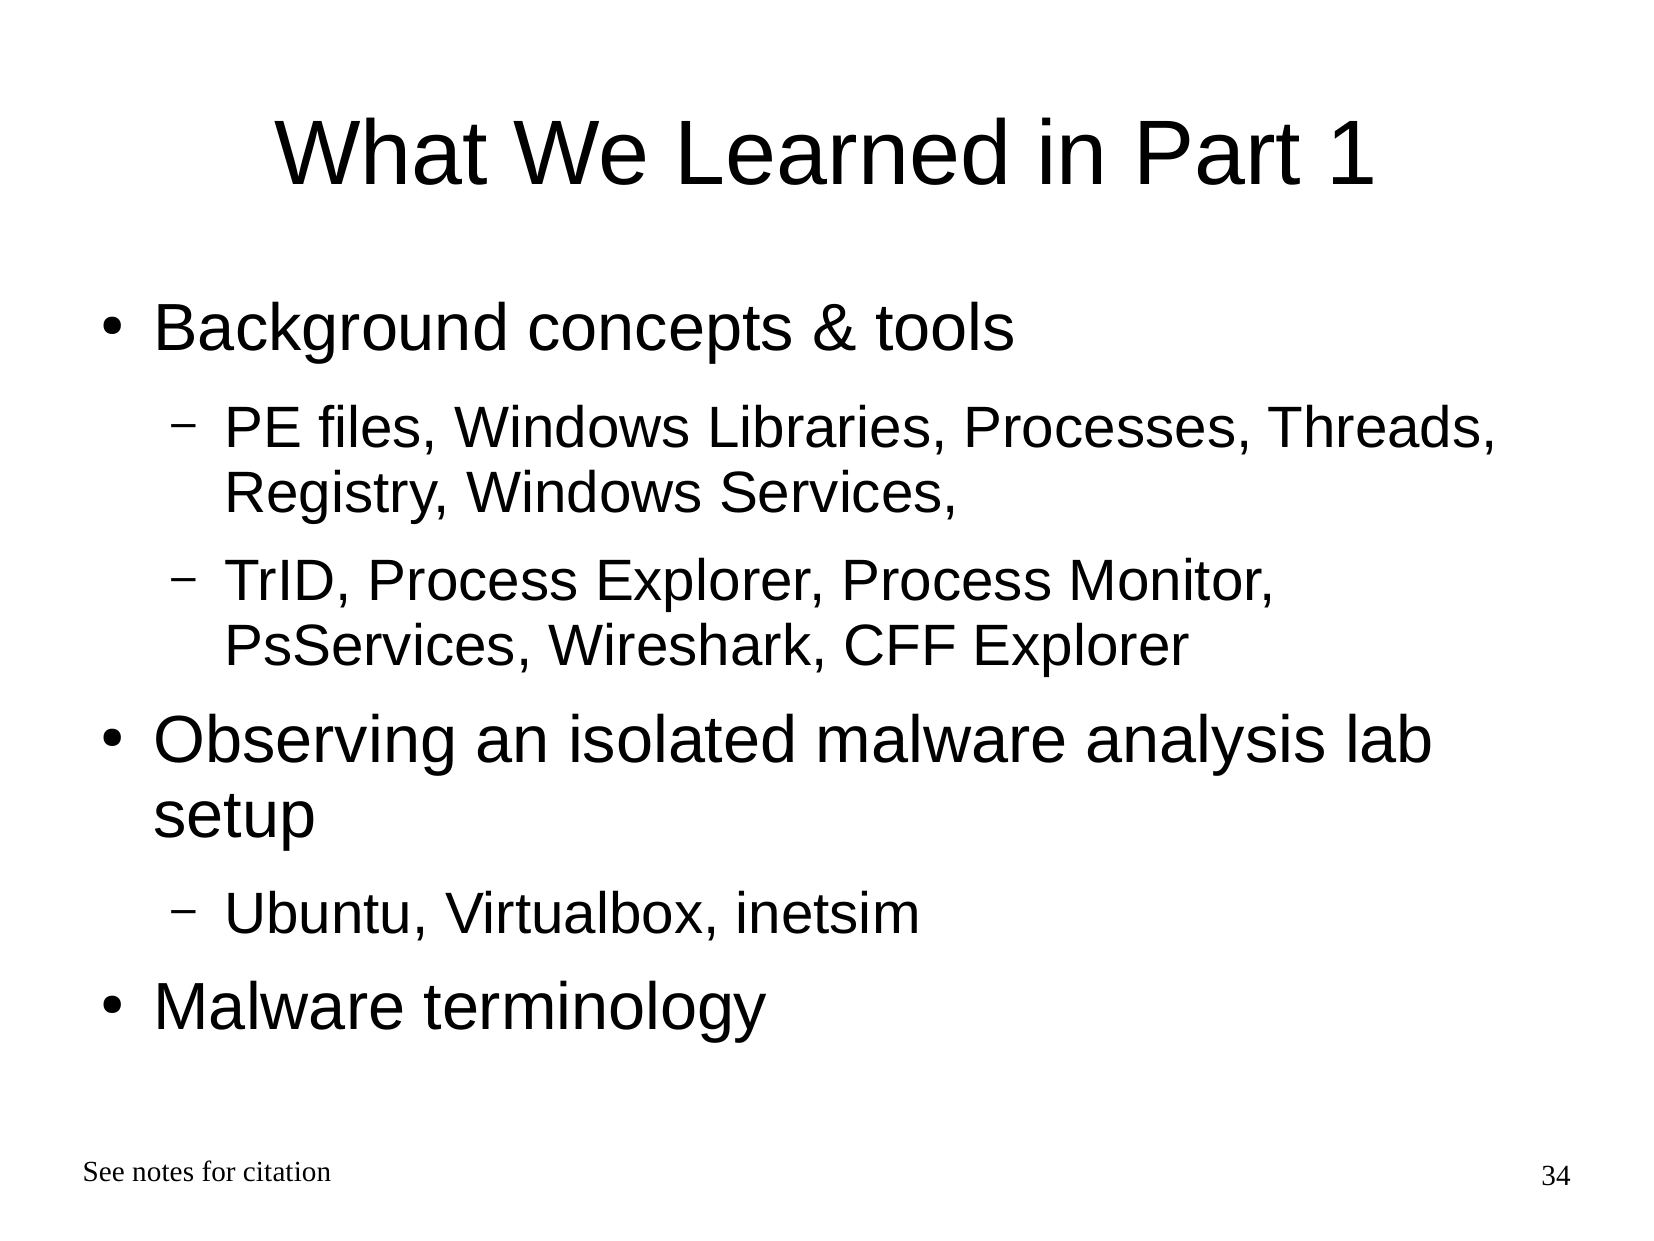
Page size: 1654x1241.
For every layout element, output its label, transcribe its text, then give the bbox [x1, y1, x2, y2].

list Background concepts & tools PE files, Windows Libraries, Processes, Threads, Registry, Windows Services, TrID, Process Explorer, Process Monitor, PsServices, Wireshark, CFF Explorer Observing an isolated malware analysis lab setup Ubuntu, Virtualbox, inetsim Malware terminology [82, 290, 1576, 1126]
title What We Learned in Part 1 [82, 49, 1571, 257]
